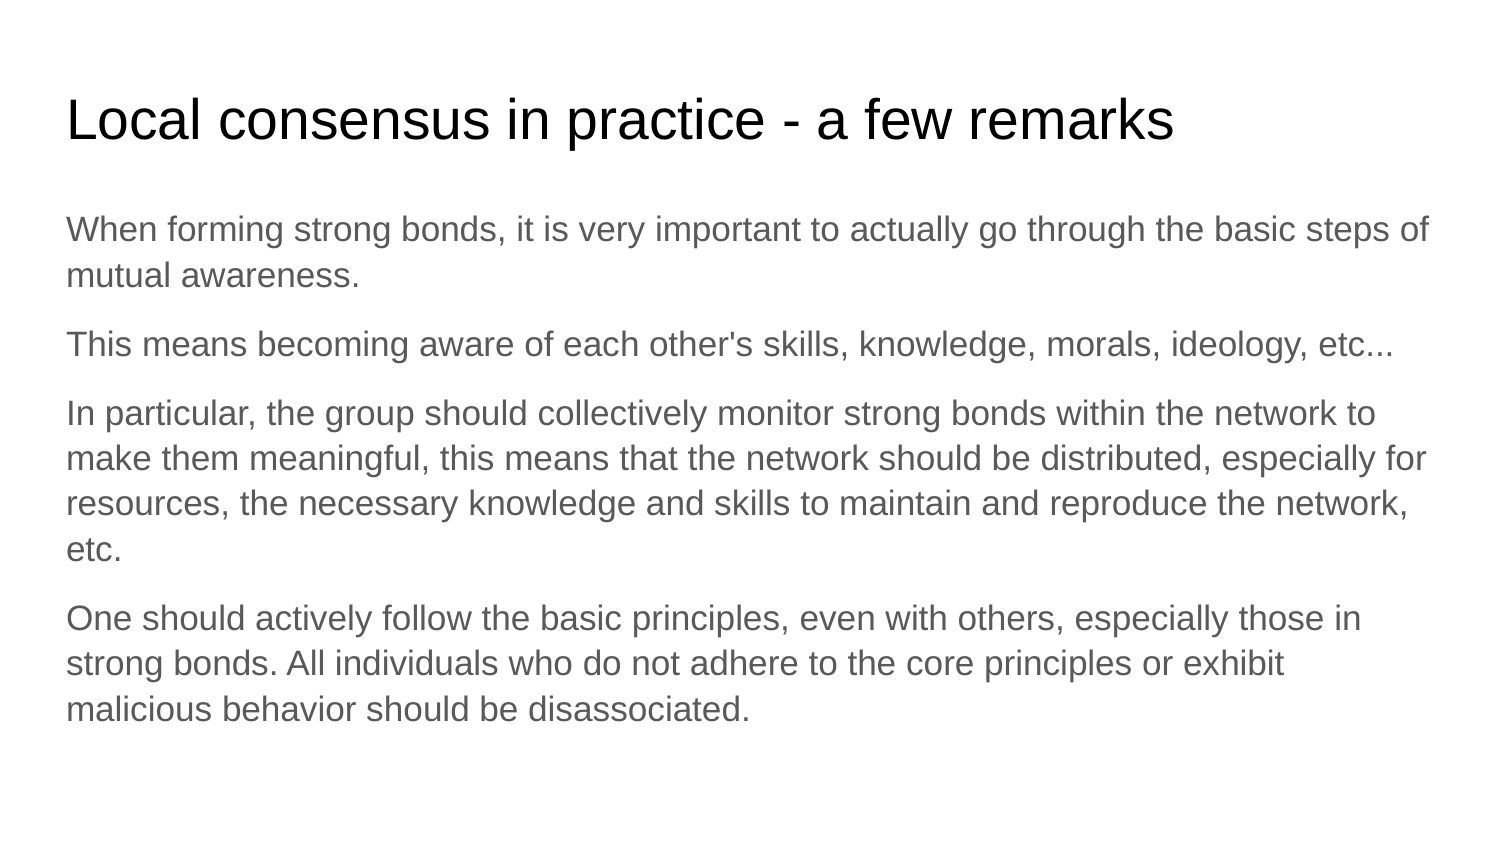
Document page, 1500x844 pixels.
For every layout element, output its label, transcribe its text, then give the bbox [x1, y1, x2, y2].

list When forming strong bonds, it is very important to actually go through the basic steps of mutual awareness. This means becoming aware of each other's skills, knowledge, morals, ideology, etc... In particular, the group should collectively monitor strong bonds within the network to make them meaningful, this means that the network should be distributed, especially for resources, the necessary knowledge and skills to maintain and reproduce the network, etc. One should actively follow the basic principles, even with others, especially those in strong bonds. All individuals who do not adhere to the core principles or exhibit malicious behavior should be disassociated. [51, 189, 1449, 750]
title Local consensus in practice - a few remarks [51, 72, 1449, 167]
